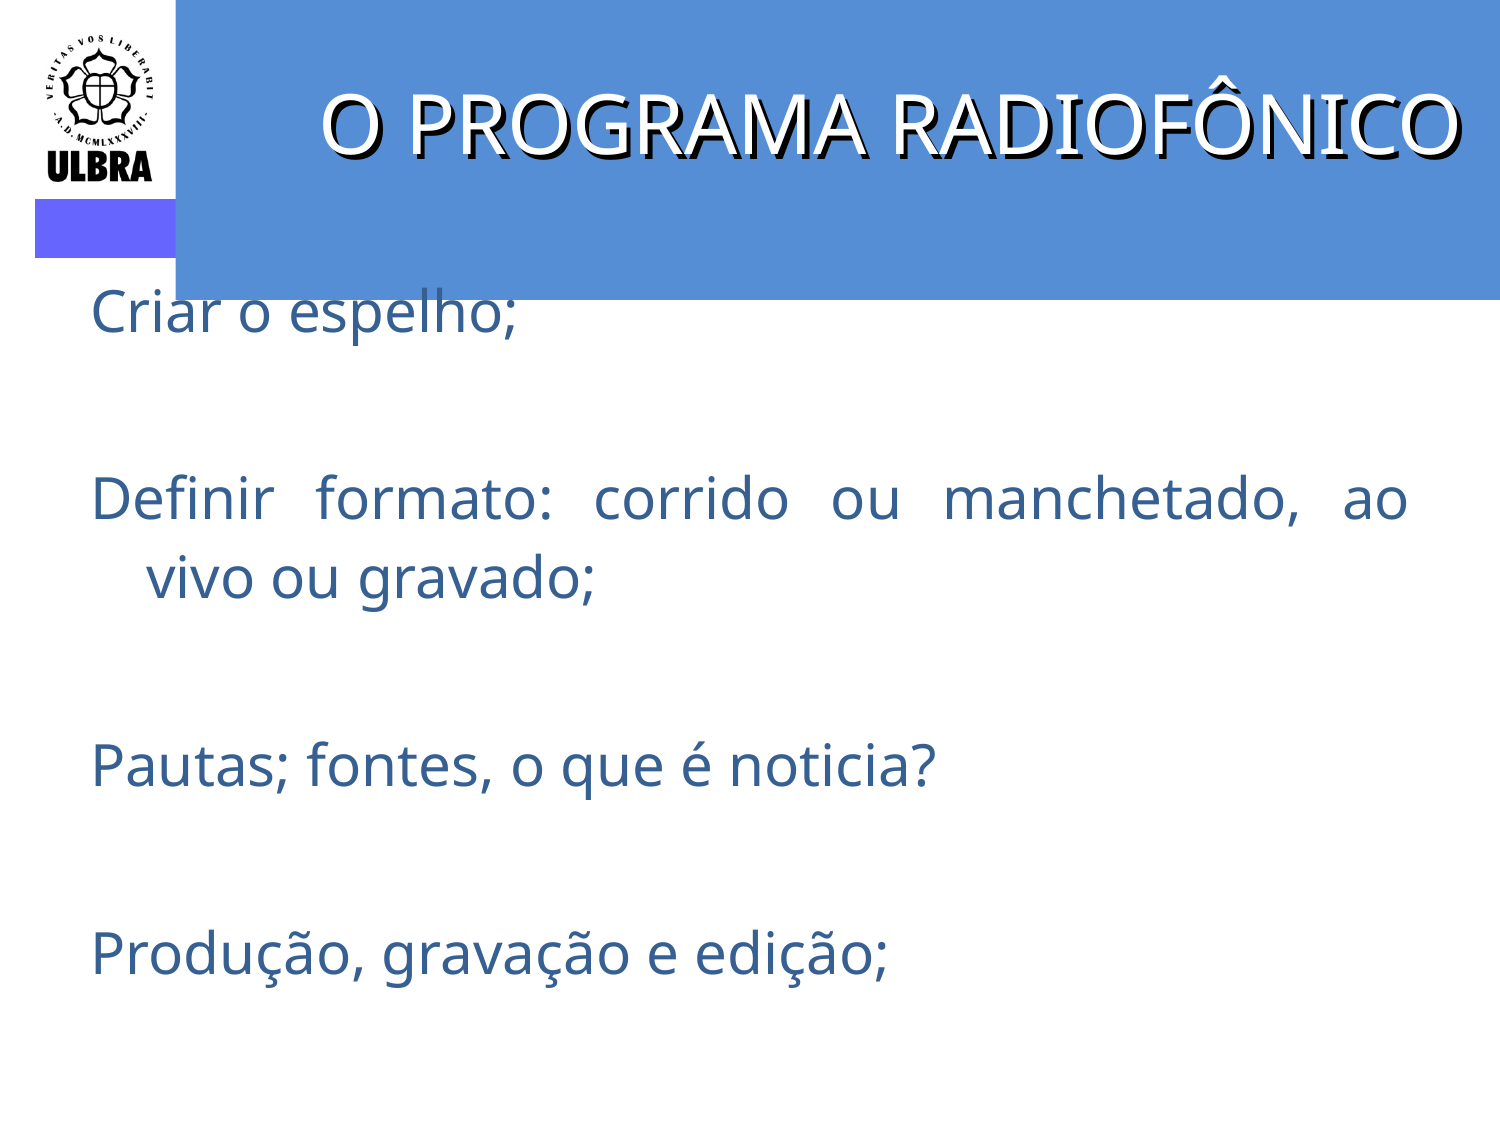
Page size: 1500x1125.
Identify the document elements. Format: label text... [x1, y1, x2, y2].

title O PROGRAMA RADIOFÔNICO [175, 0, 1500, 280]
list Criar o espelho; Definir formato: corrido ou manchetado, ao vivo ou gravado; Pautas; fontes, o que é noticia? Produção, gravação e edição; [75, 262, 1426, 1010]
picture [46, 35, 153, 182]
